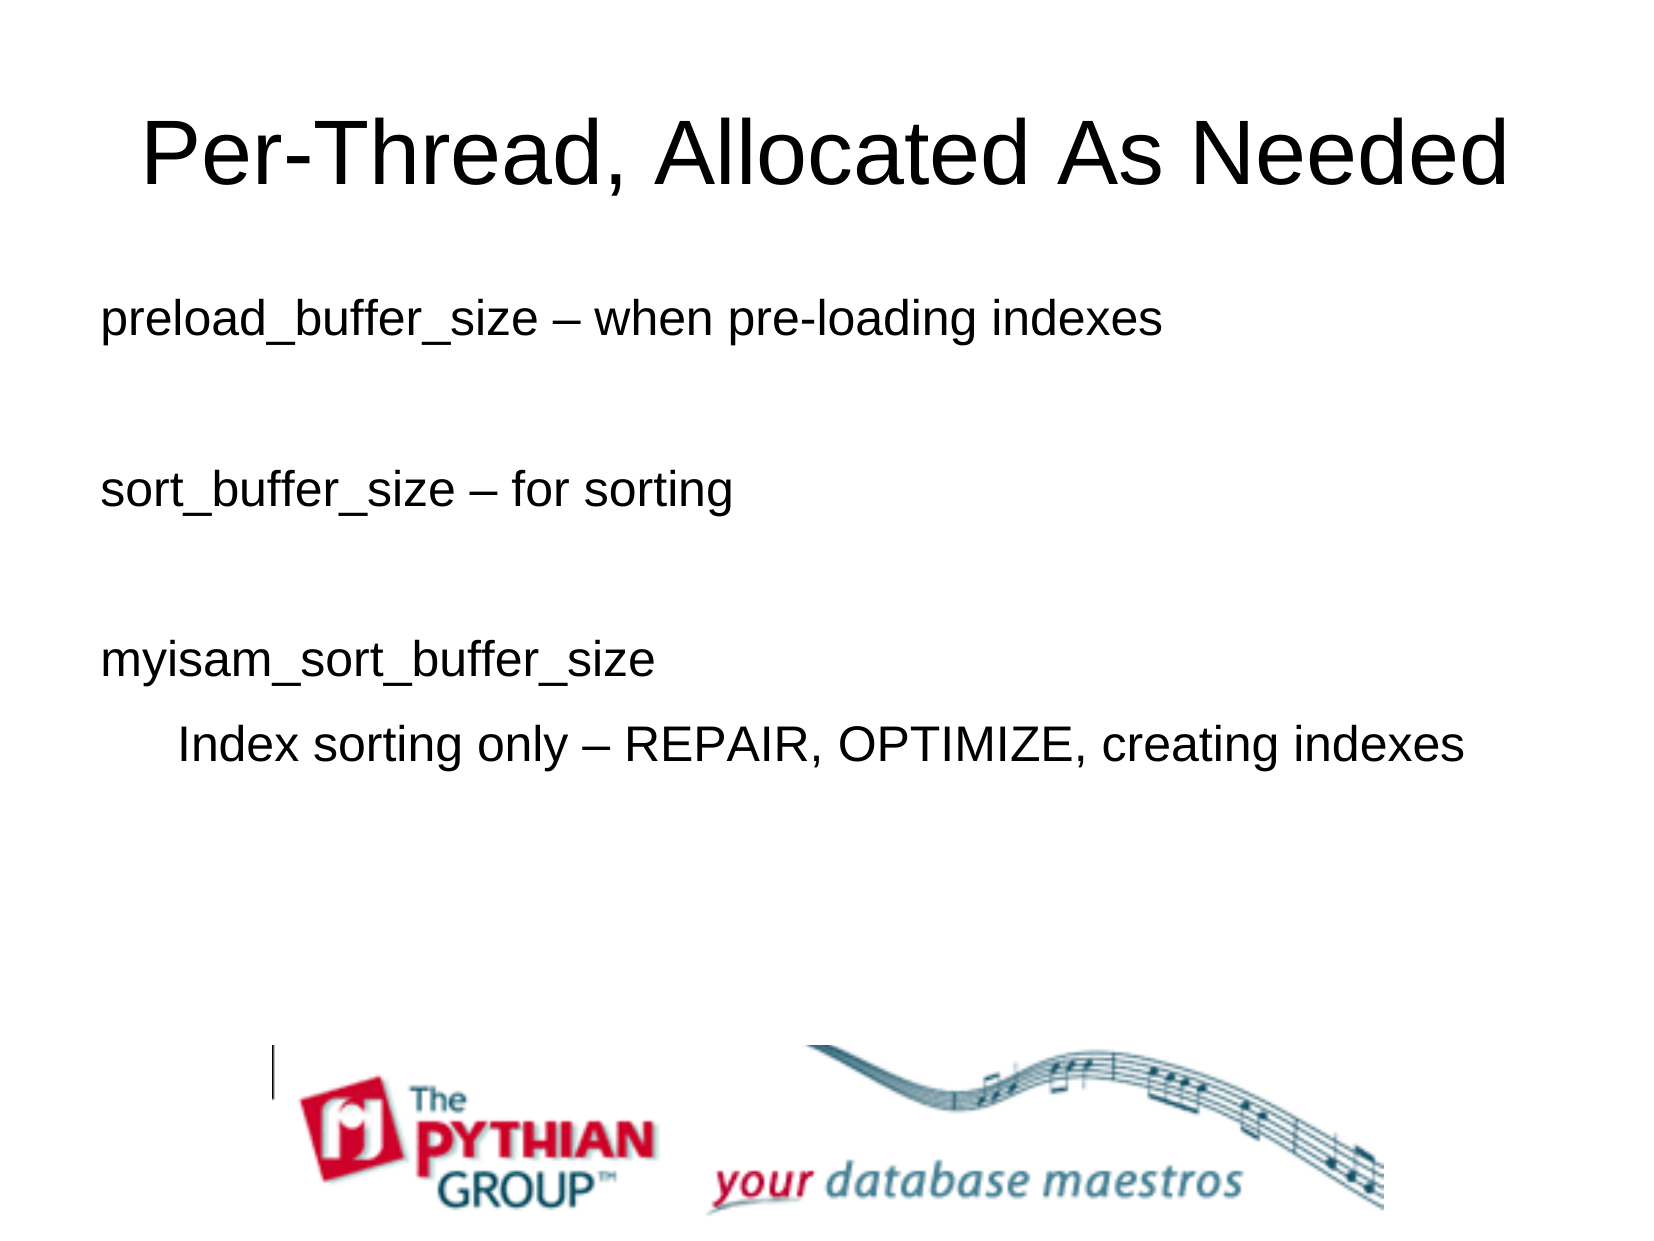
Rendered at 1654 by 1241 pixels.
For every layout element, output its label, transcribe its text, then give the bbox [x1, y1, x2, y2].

list preload_buffer_size – when pre-loading indexes sort_buffer_size – for sorting myisam_sort_buffer_size Index sorting only – REPAIR, OPTIMIZE, creating indexes [82, 290, 1571, 1094]
title Per-Thread, Allocated As Needed [82, 56, 1571, 250]
picture [272, 1094, 1384, 1241]
